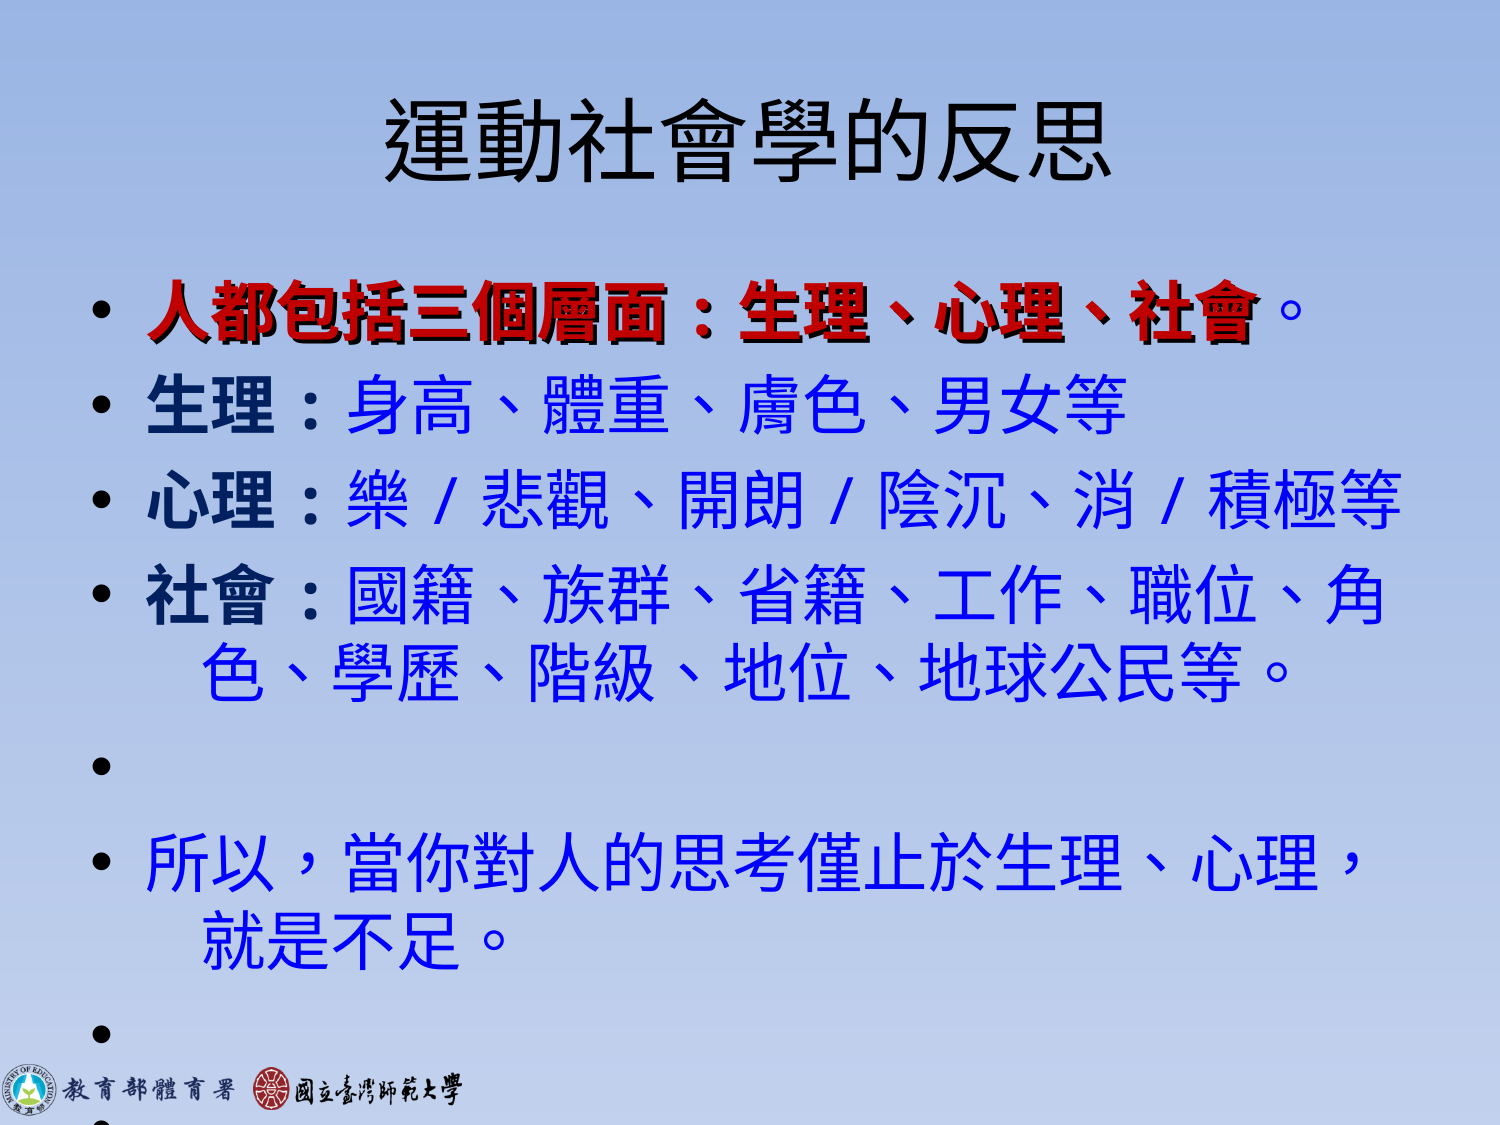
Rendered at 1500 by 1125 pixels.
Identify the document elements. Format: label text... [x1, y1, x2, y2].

list 人都包括三個層面:生理、心理、社會。 生理:身高、體重、膚色、男女等 心理:樂/悲觀、開朗/陰沉、消/積極等 社會:國籍、族群、省籍、工作、職位、角色、學歷、階級、地位、地球公民等。 所以，當你對人的思考僅止於生理、心理，就是不足。 [75, 262, 1426, 1005]
title 運動社會學的反思 [75, 45, 1426, 233]
